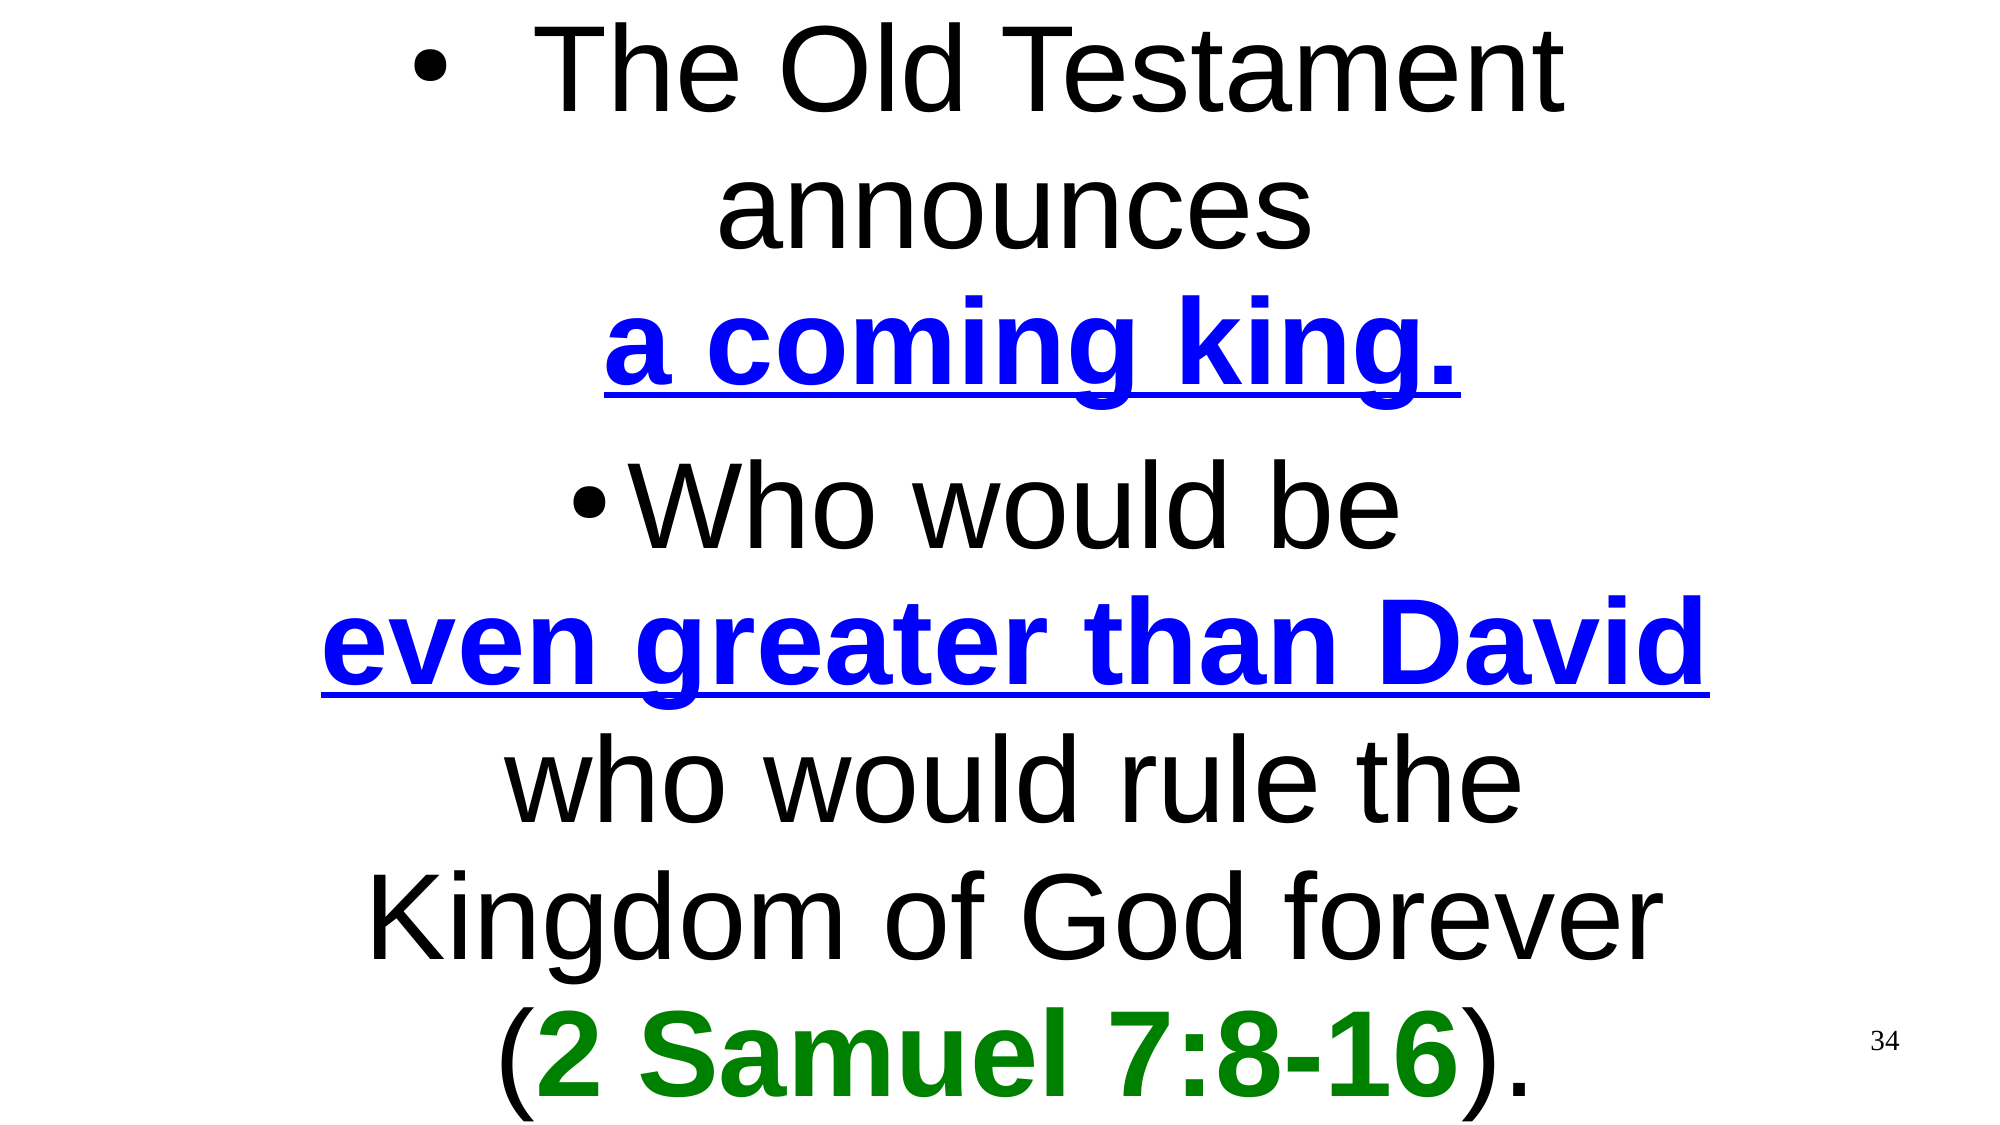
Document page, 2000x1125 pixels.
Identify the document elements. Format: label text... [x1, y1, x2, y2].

list The Old Testament announces a coming king. Who would be even greater than David who would rule the Kingdom of God forever (2 Samuel 7:8-16). [0, 0, 1996, 1123]
